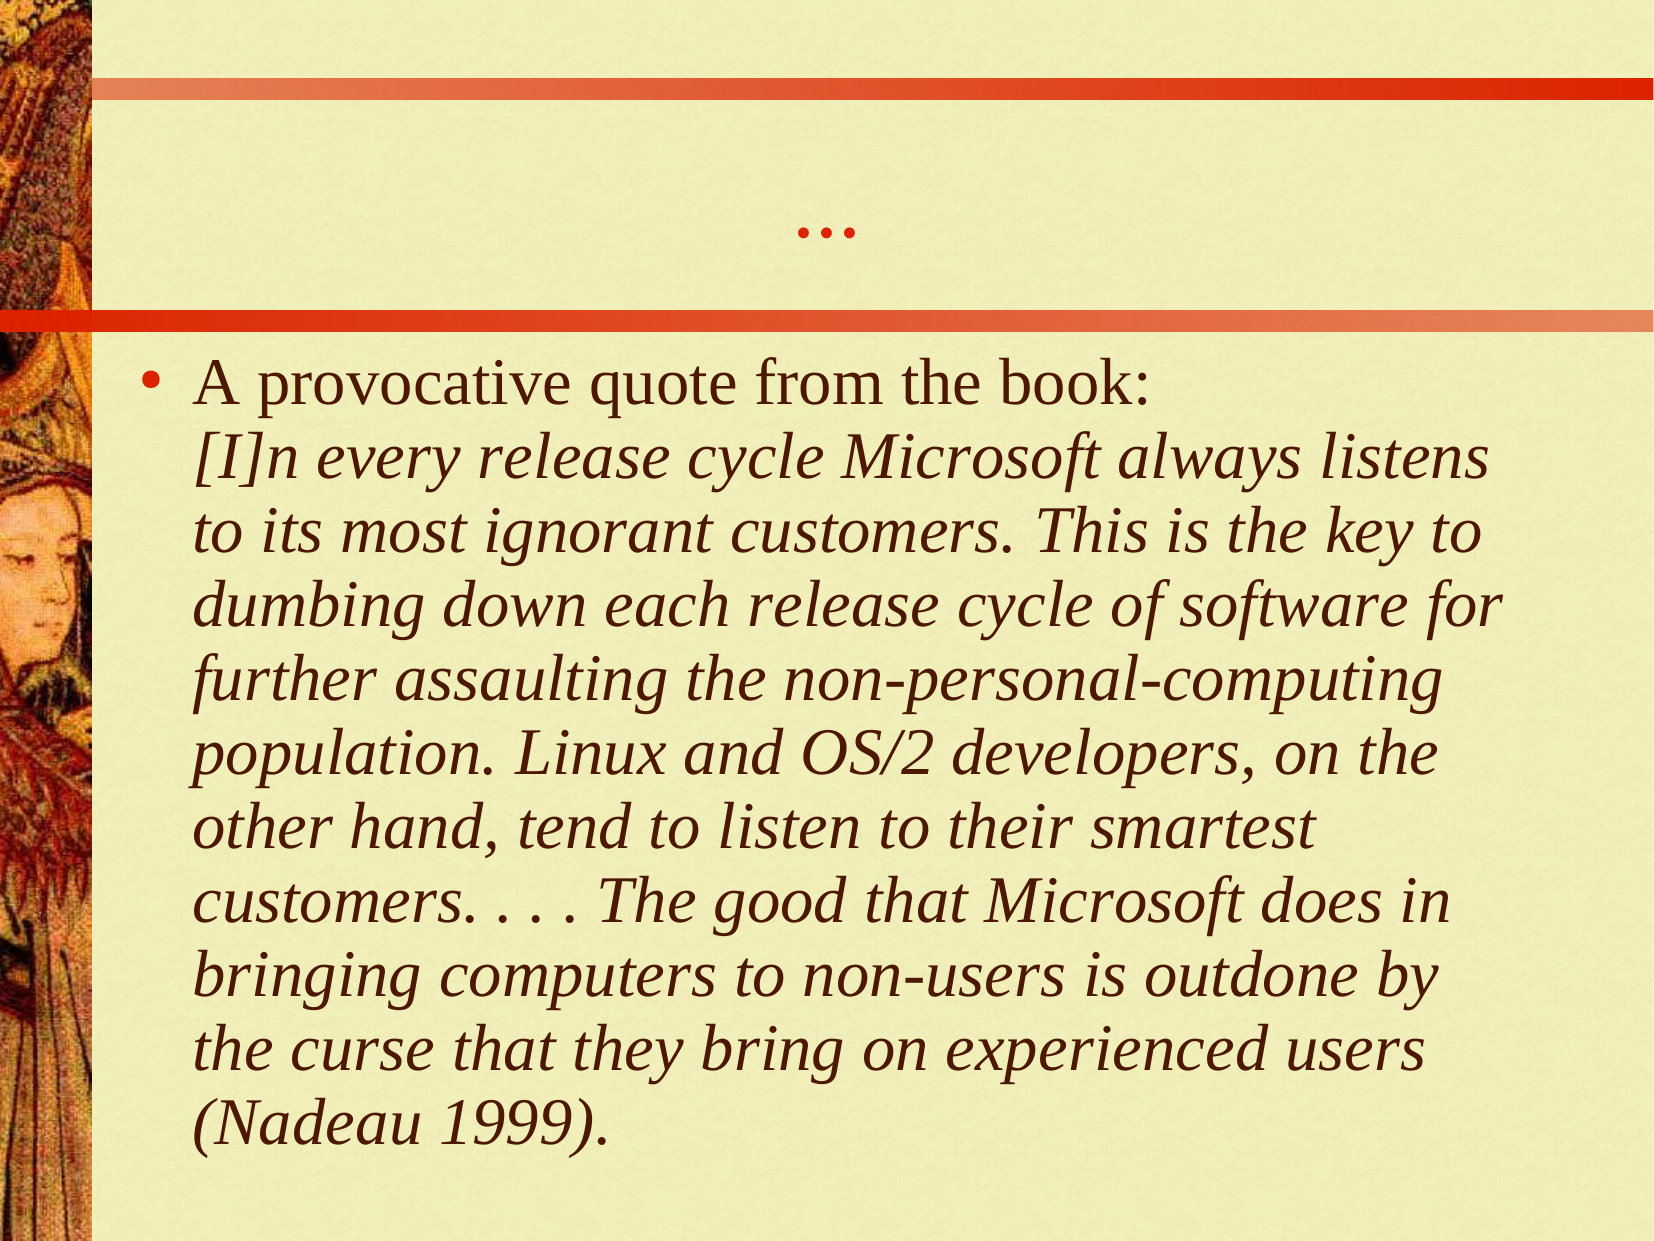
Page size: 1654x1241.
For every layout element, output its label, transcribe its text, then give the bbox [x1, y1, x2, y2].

list A provocative quote from the book: [I]n every release cycle Microsoft always listens to its most ignorant customers. This is the key to dumbing down each release cycle of software for further assaulting the non-personal-computing population. Linux and OS/2 developers, on the other hand, tend to listen to their smartest customers. . . . The good that Microsoft does in bringing computers to non-users is outdone by the curse that they bring on experienced users (Nadeau 1999). [121, 344, 1534, 1160]
picture [0, 0, 1654, 310]
picture [0, 332, 1654, 1241]
title ... [121, 110, 1534, 303]
